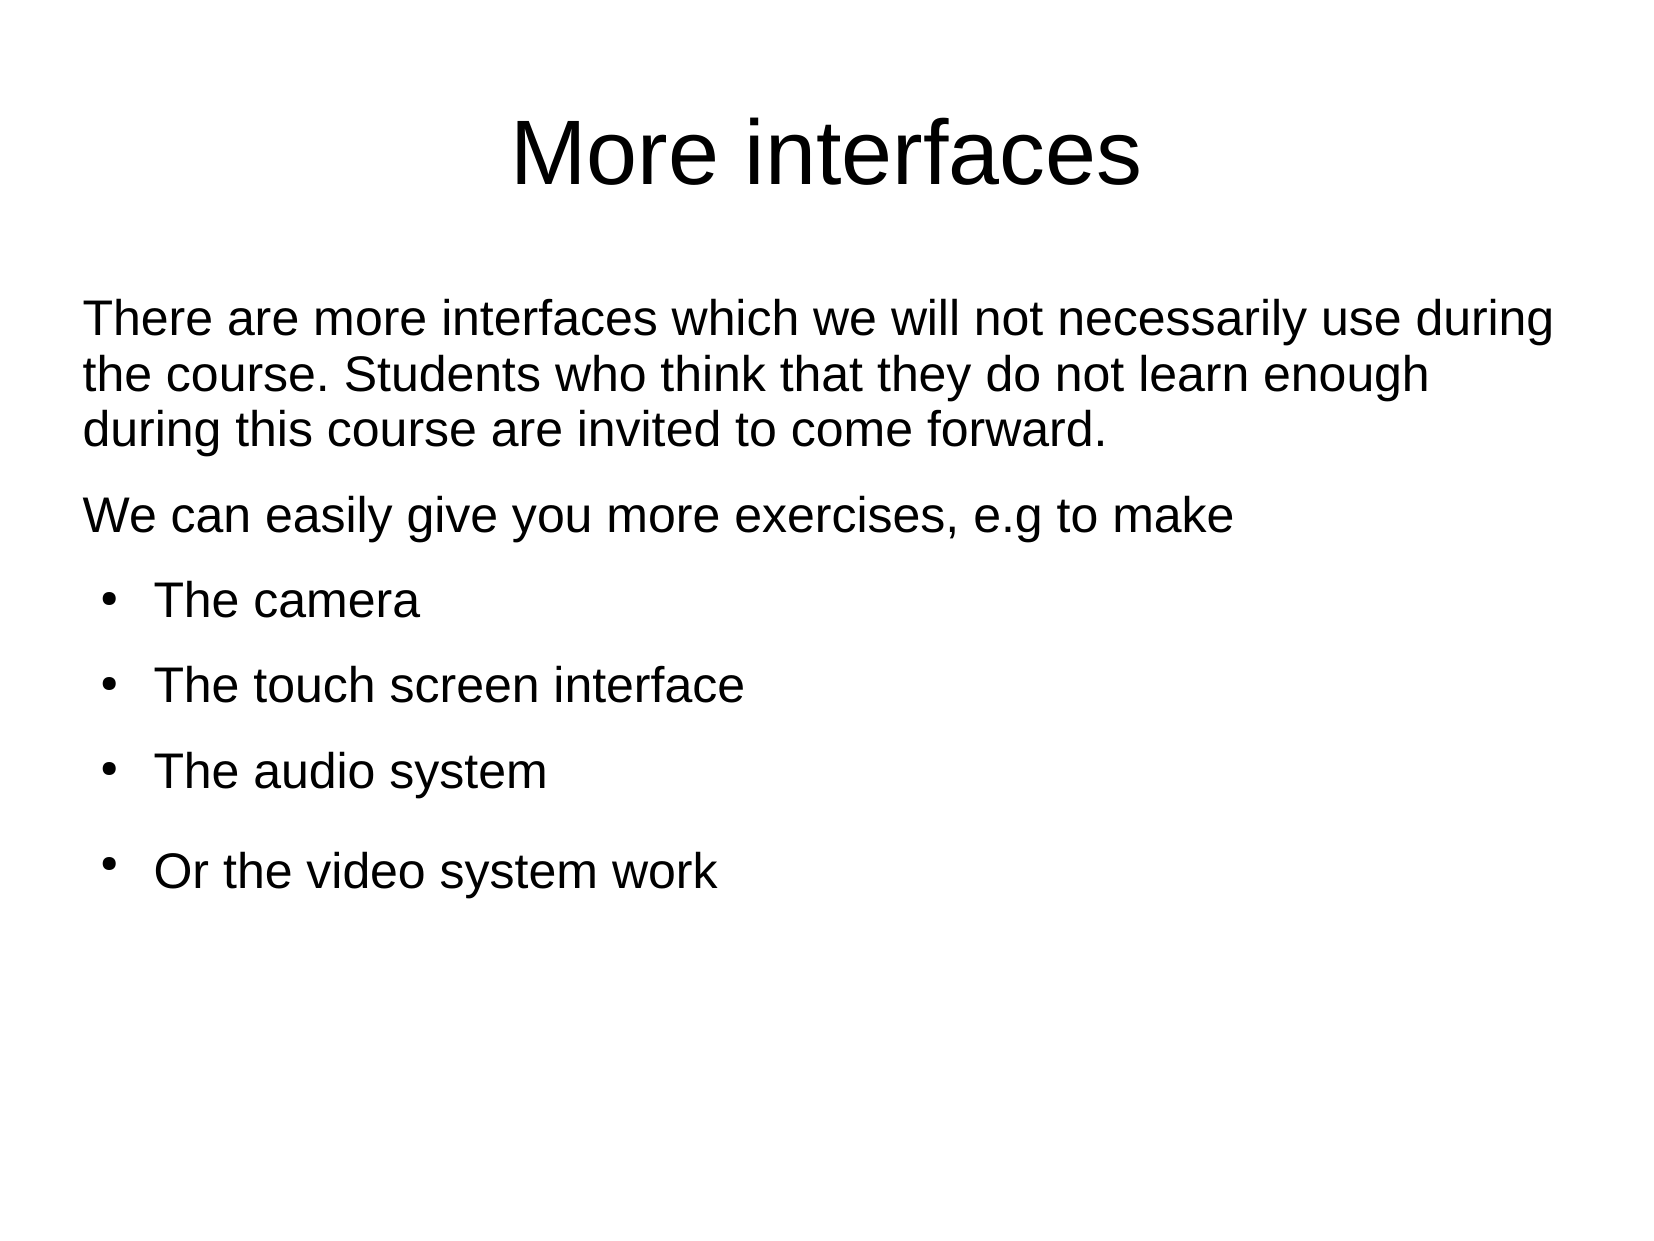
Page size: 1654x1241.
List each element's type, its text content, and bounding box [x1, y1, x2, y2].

list There are more interfaces which we will not necessarily use during the course. Students who think that they do not learn enough during this course are invited to come forward. We can easily give you more exercises, e.g to make The camera The touch screen interface The audio system Or the video system work [82, 290, 1571, 1010]
title More interfaces [82, 49, 1571, 257]
